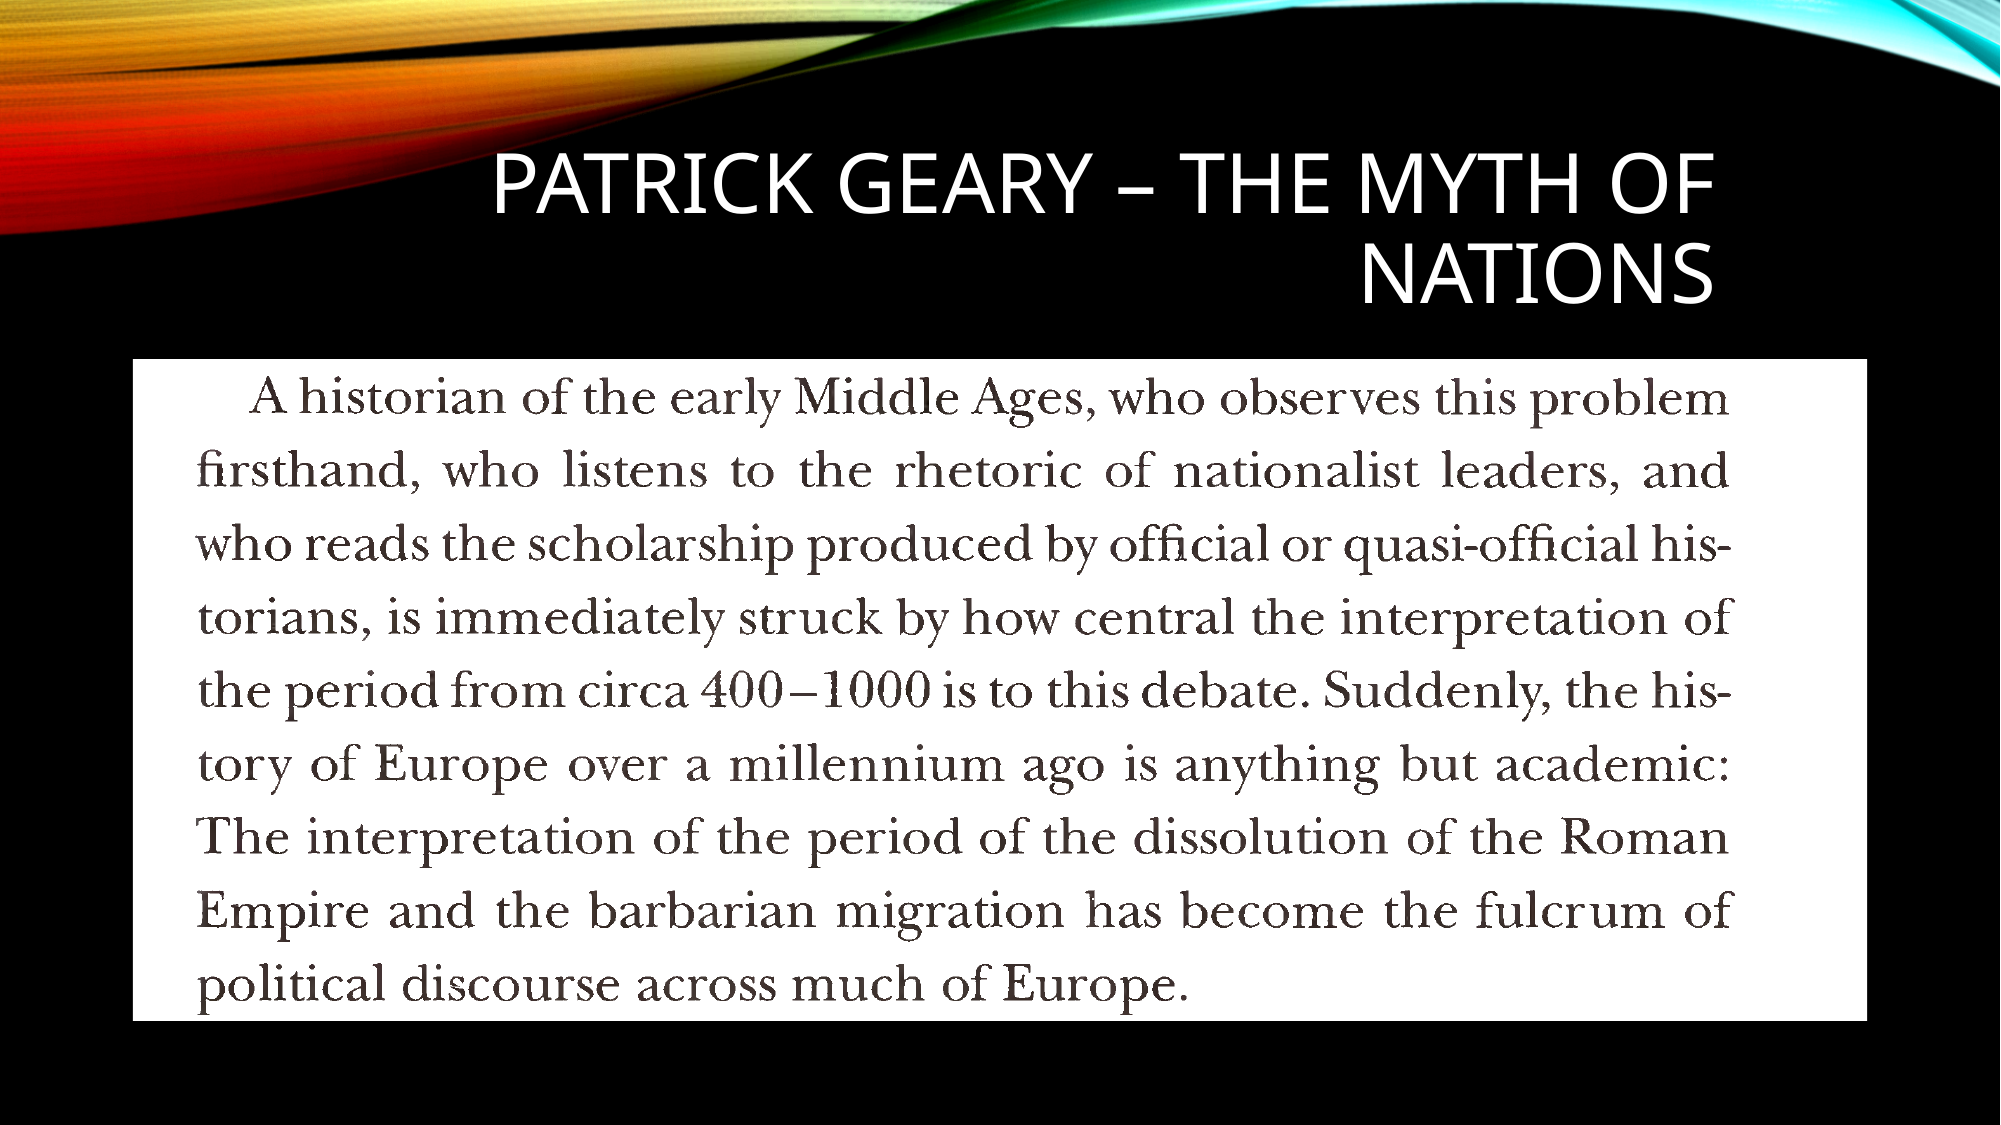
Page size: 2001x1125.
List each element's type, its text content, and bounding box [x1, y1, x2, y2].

picture [132, 359, 1868, 1021]
title PatriCk Geary – The Myth Of Nations [474, 125, 1888, 338]
